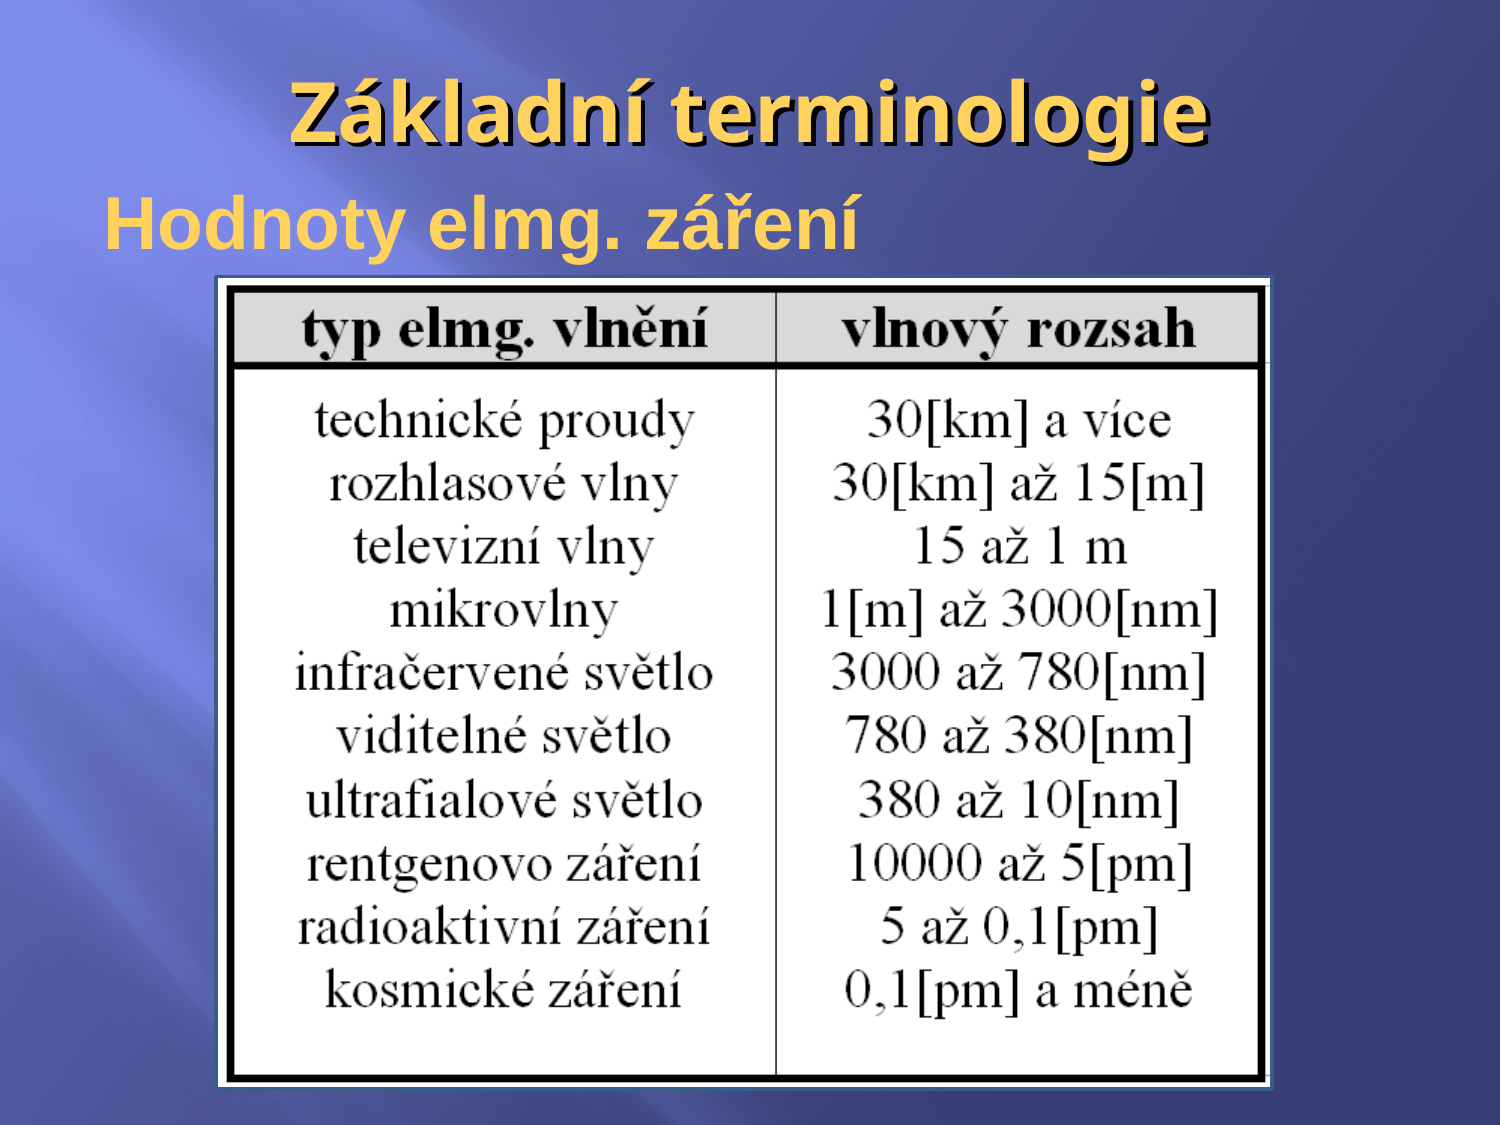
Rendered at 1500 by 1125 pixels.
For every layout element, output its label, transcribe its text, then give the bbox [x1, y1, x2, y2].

title Základní terminologie [75, 45, 1426, 173]
text_box Hodnoty elmg. záření [88, 160, 880, 280]
chart [218, 278, 1270, 1087]
